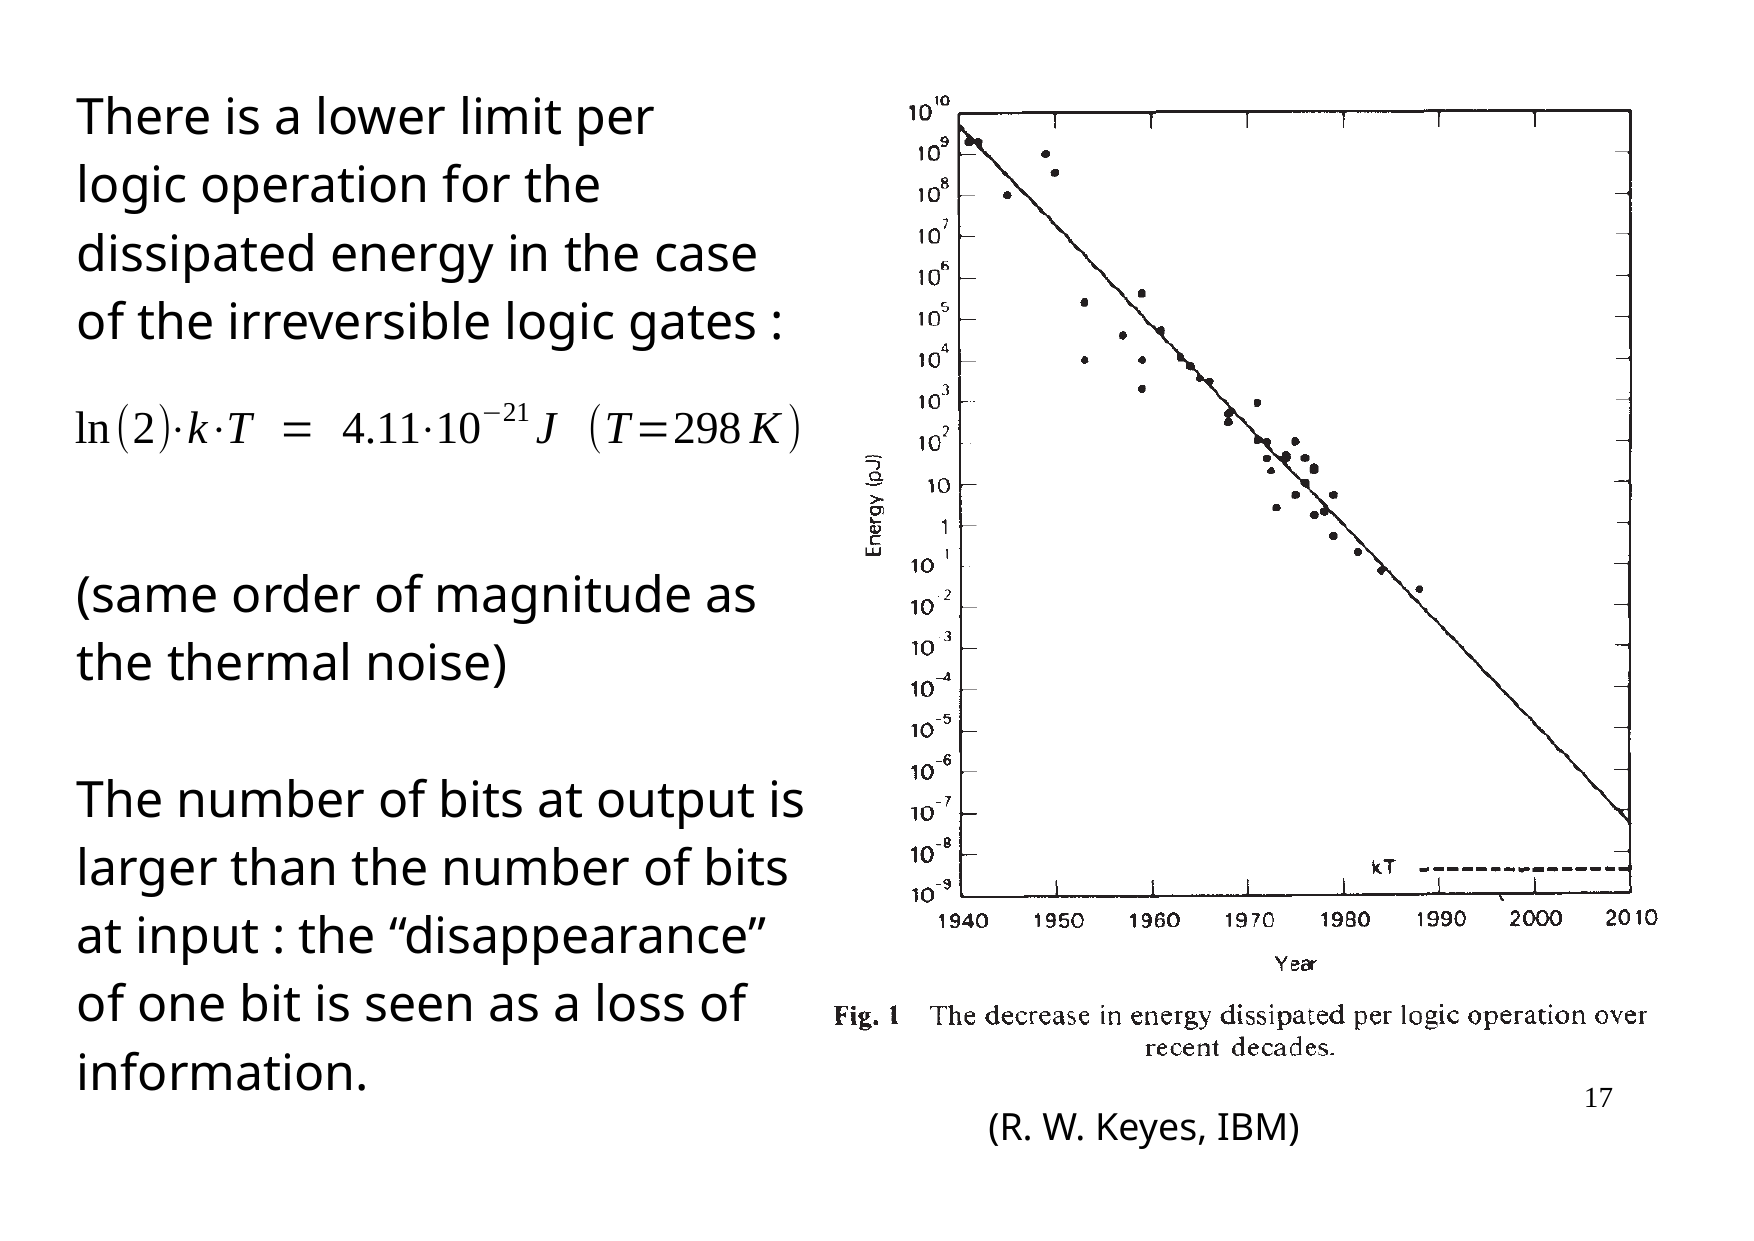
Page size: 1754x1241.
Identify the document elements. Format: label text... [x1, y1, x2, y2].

text_box There is a lower limit per logic operation for the dissipated energy in the case of the irreversible logic gates : (same order of magnitude as the thermal noise) The number of bits at output is larger than the number of bits at input : the “disappearance” of one bit is seen as a loss of information. [62, 73, 827, 1060]
picture [828, 65, 1699, 1068]
chart [66, 396, 809, 457]
text_box (R. W. Keyes, IBM) [973, 1093, 1337, 1158]
